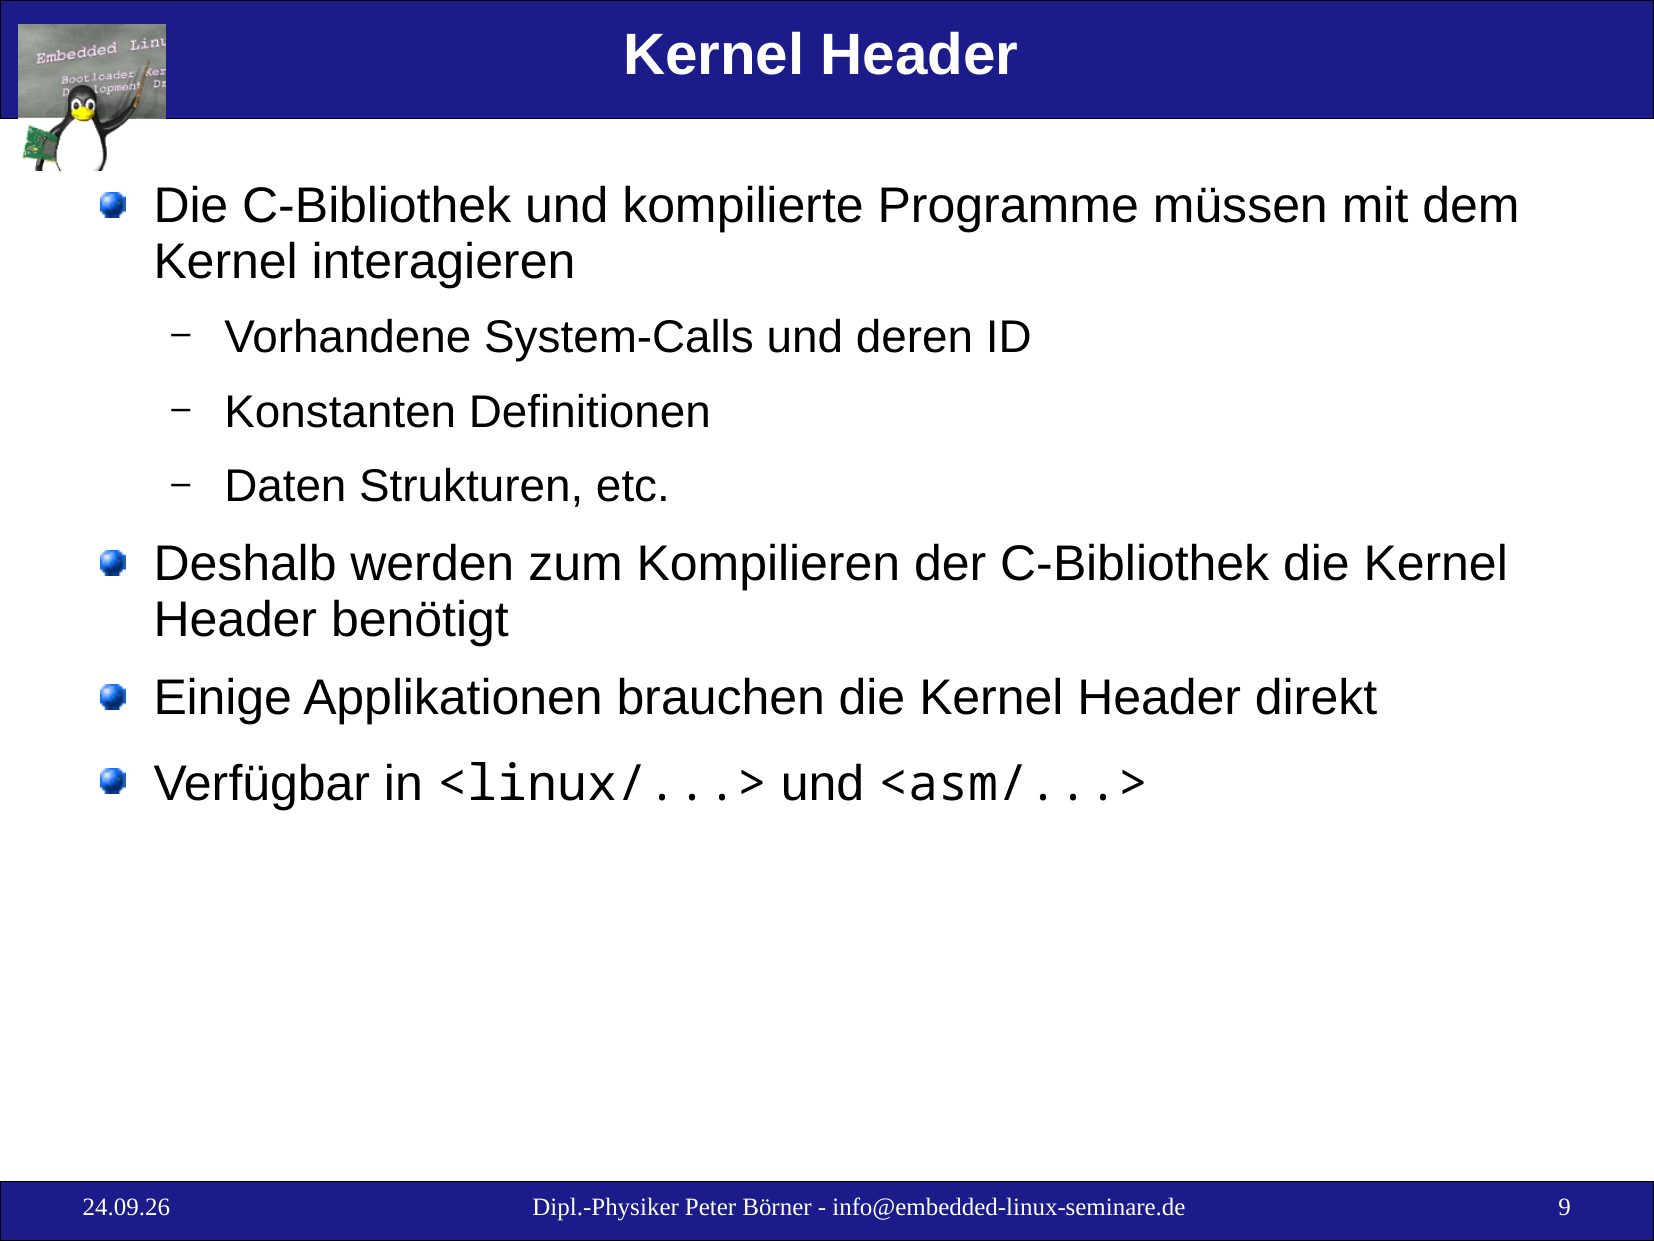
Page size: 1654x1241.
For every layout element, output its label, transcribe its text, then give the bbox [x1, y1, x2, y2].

picture [18, 24, 166, 171]
list Die C-Bibliothek und kompilierte Programme müssen mit dem Kernel interagieren Vorhandene System-Calls und deren ID Konstanten Definitionen Daten Strukturen, etc. Deshalb werden zum Kompilieren der C-Bibliothek die Kernel Header benötigt Einige Applikationen brauchen die Kernel Header direkt Verfügbar in <linux/...> und <asm/...> [82, 177, 1571, 1133]
title Kernel Header [76, 21, 1565, 87]
